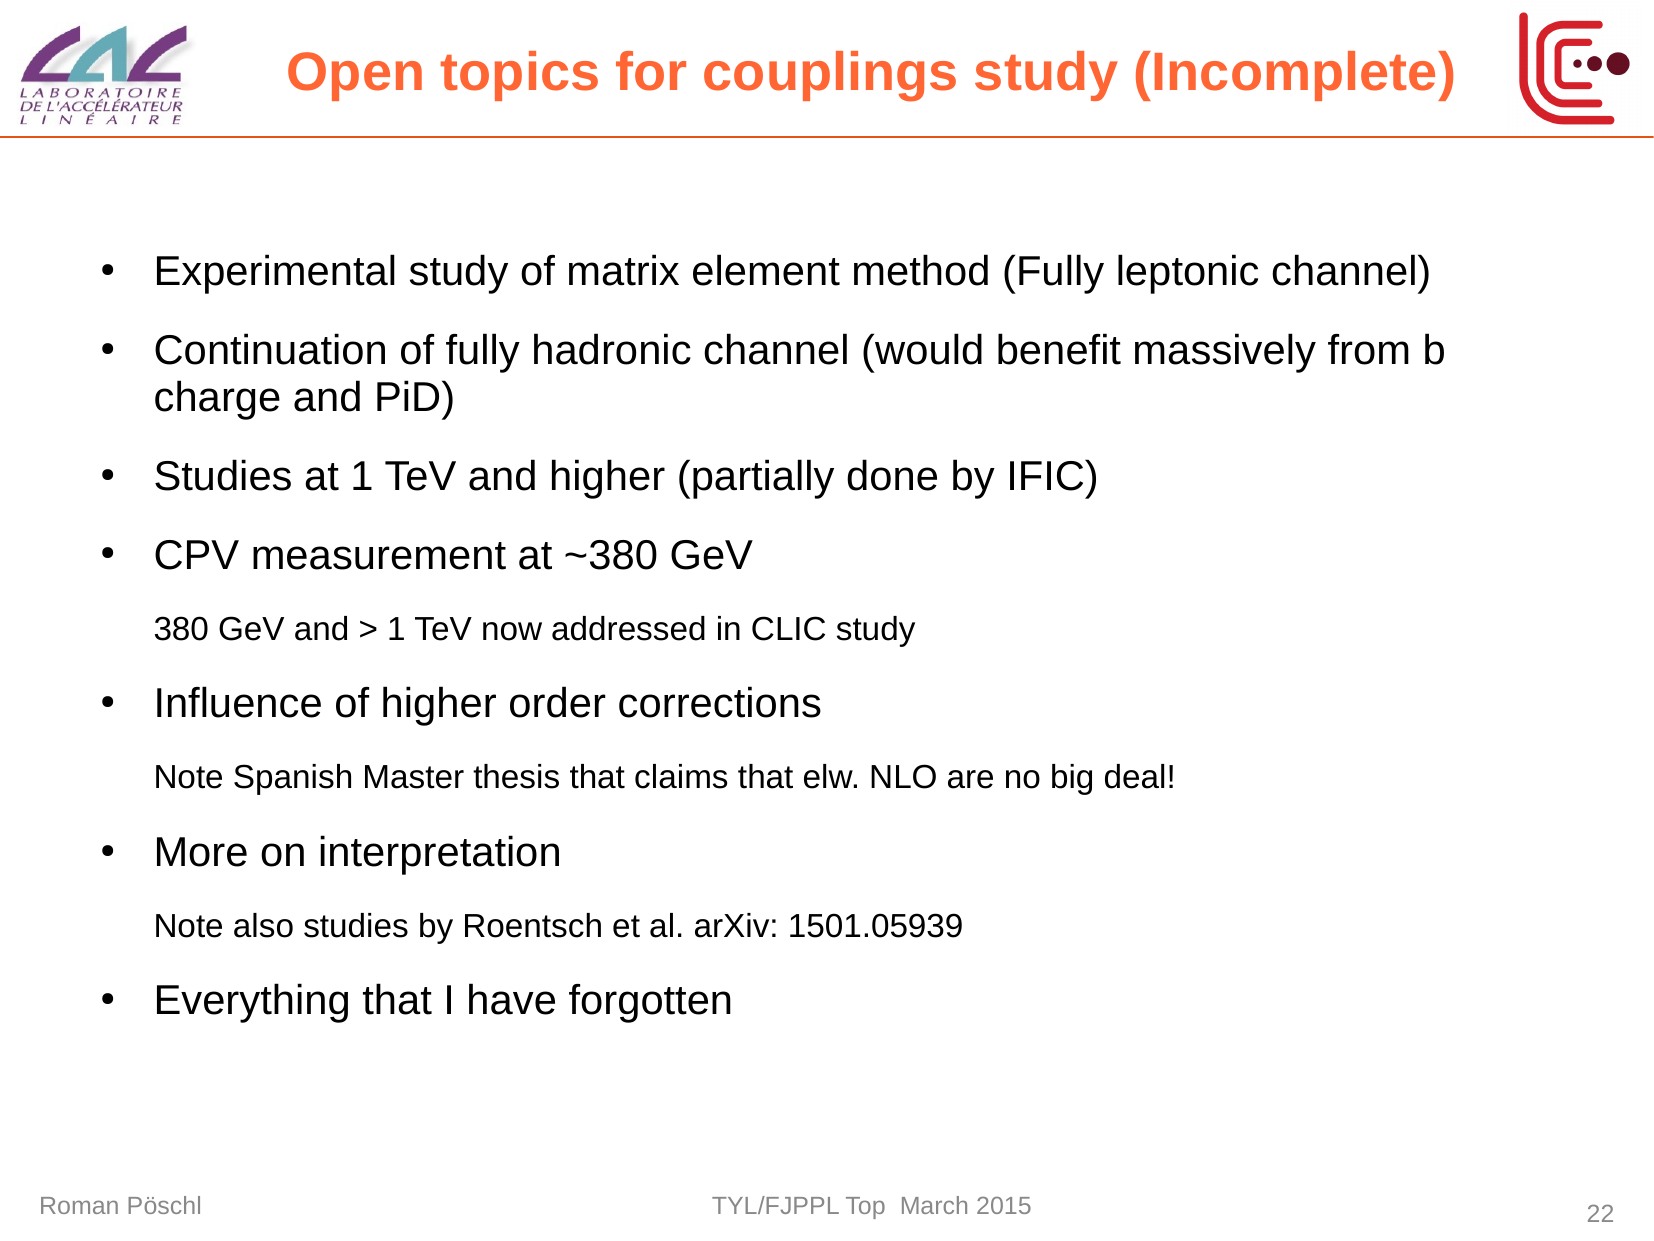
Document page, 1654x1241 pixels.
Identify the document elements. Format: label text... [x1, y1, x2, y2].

list Experimental study of matrix element method (Fully leptonic channel) Continuation of fully hadronic channel (would benefit massively from b charge and PiD) Studies at 1 TeV and higher (partially done by IFIC) CPV measurement at ~380 GeV 380 GeV and > 1 TeV now addressed in CLIC study Influence of higher order corrections Note Spanish Master thesis that claims that elw. NLO are no big deal! More on interpretation Note also studies by Roentsch et al. arXiv: 1501.05939 Everything that I have forgotten [82, 248, 1571, 1067]
title Open topics for couplings study (Incomplete) [128, 29, 1617, 113]
picture [17, 22, 199, 127]
picture [1508, 2, 1641, 135]
